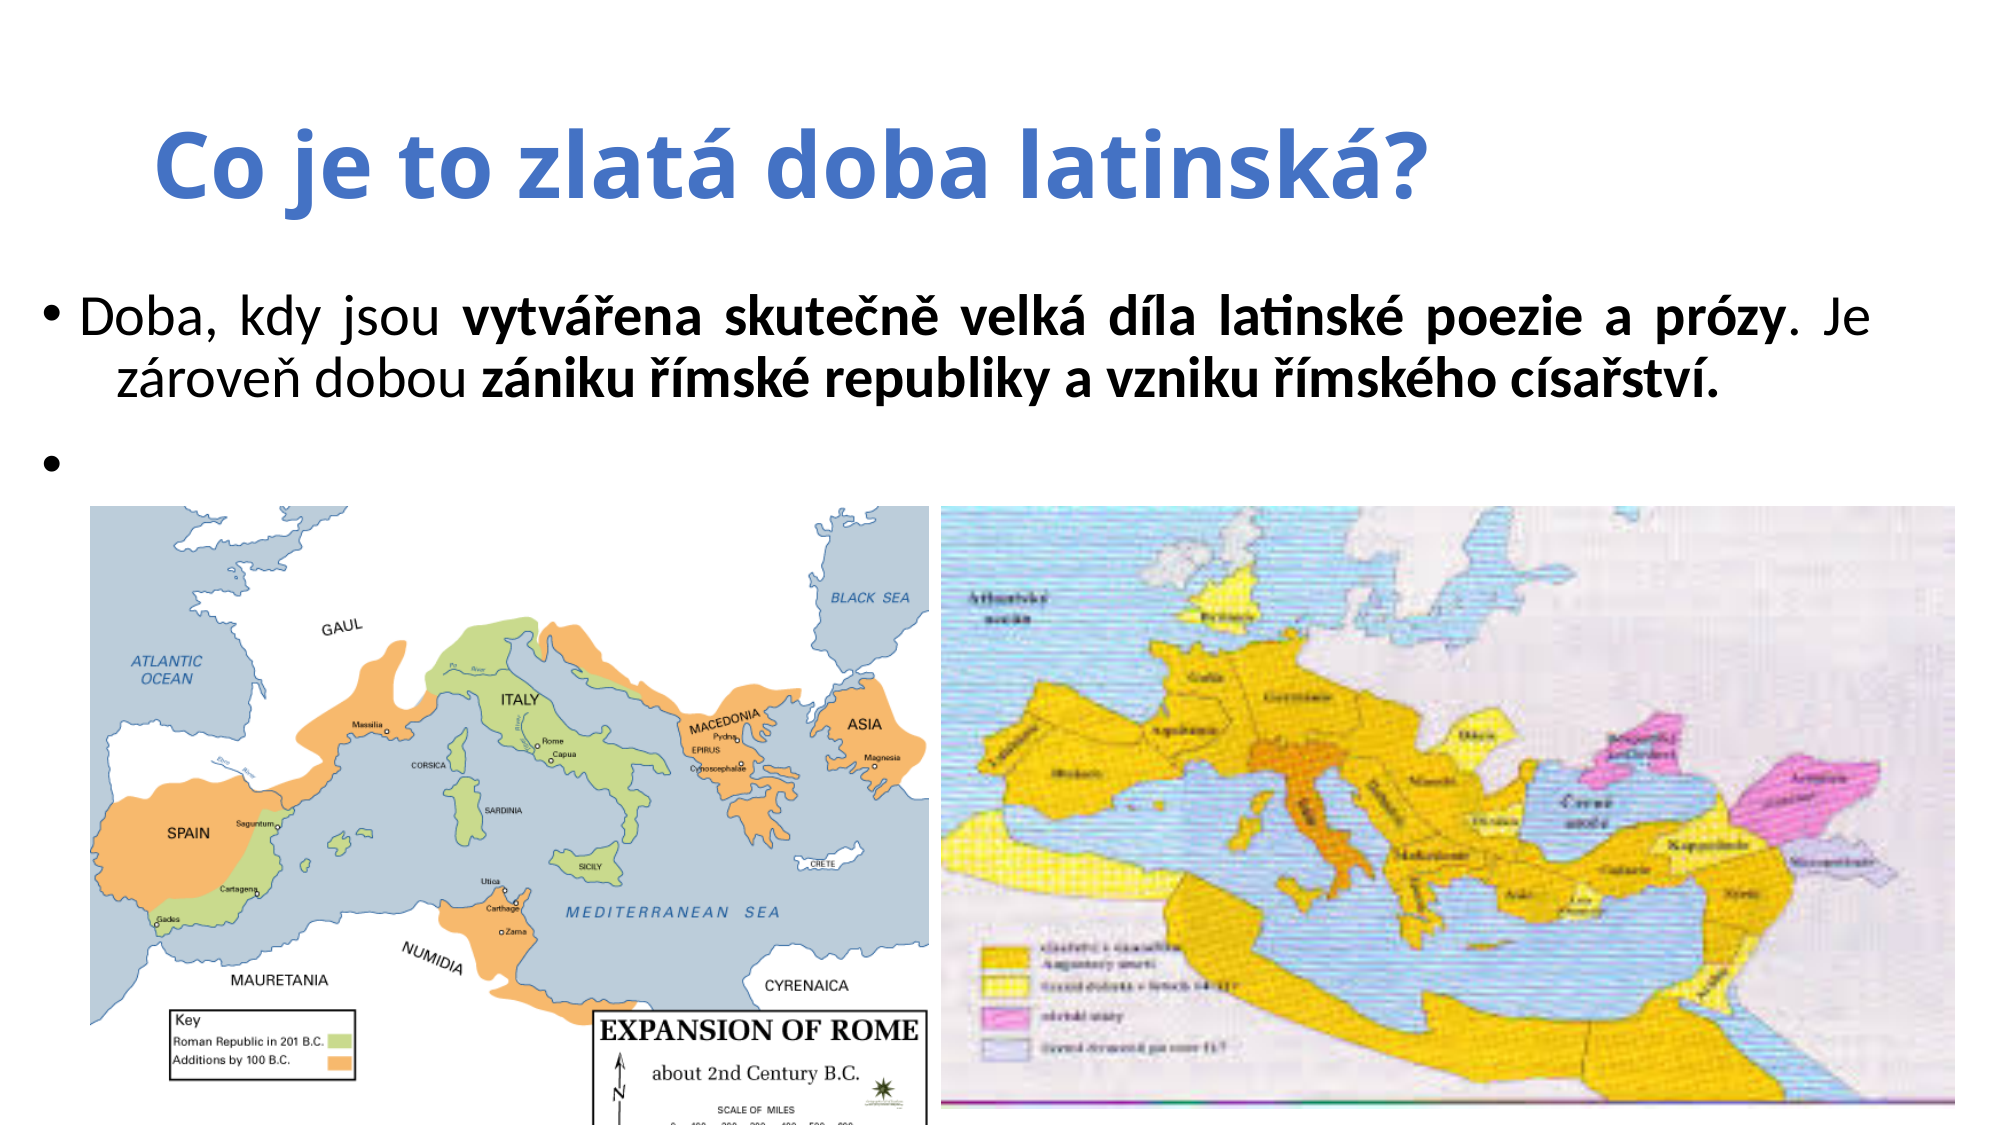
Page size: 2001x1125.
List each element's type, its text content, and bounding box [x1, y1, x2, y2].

picture [90, 506, 929, 1125]
picture [941, 506, 1955, 1109]
list Doba, kdy jsou vytvářena skutečně velká díla latinské poezie a prózy. Je zároveň dobou zániku římské republiky a vzniku římského císařství. [26, 277, 1967, 1125]
title Co je to zlatá doba latinská? [137, 59, 1863, 277]
